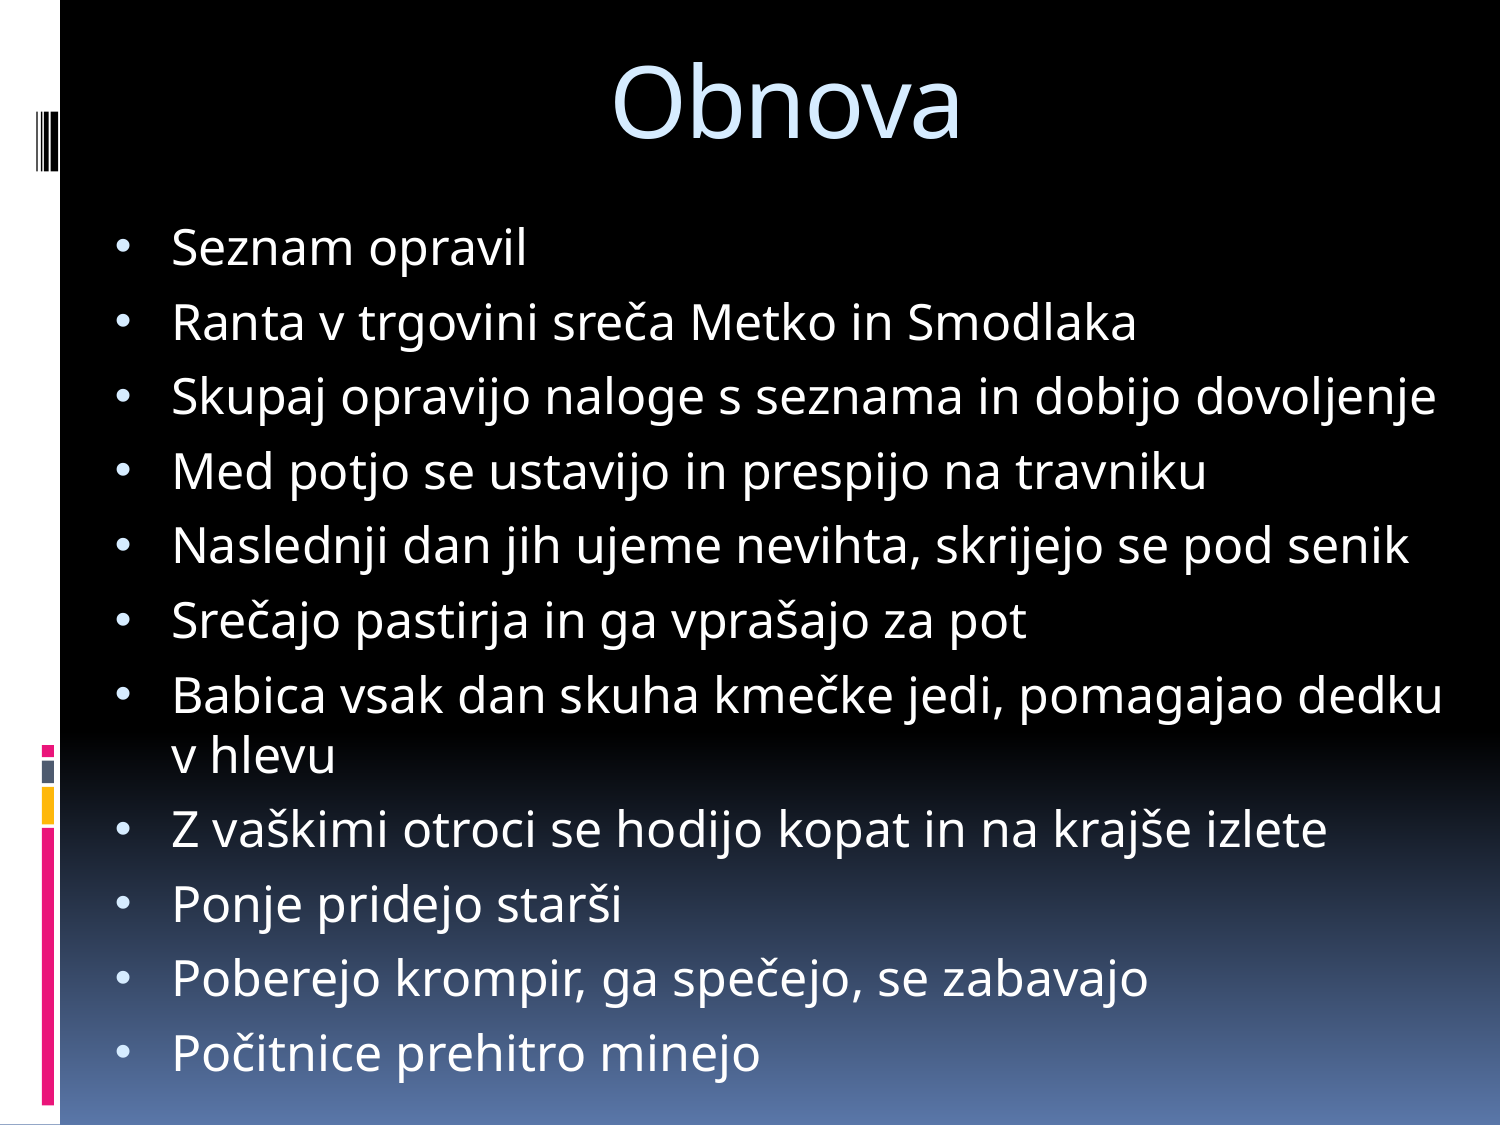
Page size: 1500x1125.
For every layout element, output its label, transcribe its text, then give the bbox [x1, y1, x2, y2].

list Seznam opravil Ranta v trgovini sreča Metko in Smodlaka Skupaj opravijo naloge s seznama in dobijo dovoljenje Med potjo se ustavijo in prespijo na travniku Naslednji dan jih ujeme nevihta, skrijejo se pod senik Srečajo pastirja in ga vprašajo za pot Babica vsak dan skuha kmečke jedi, pomagajao dedku v hlevu Z vaškimi otroci se hodijo kopat in na krajše izlete Ponje pridejo starši Poberejo krompir, ga spečejo, se zabavajo Počitnice prehitro minejo [88, 208, 1471, 1094]
title Obnova [150, 31, 1425, 185]
